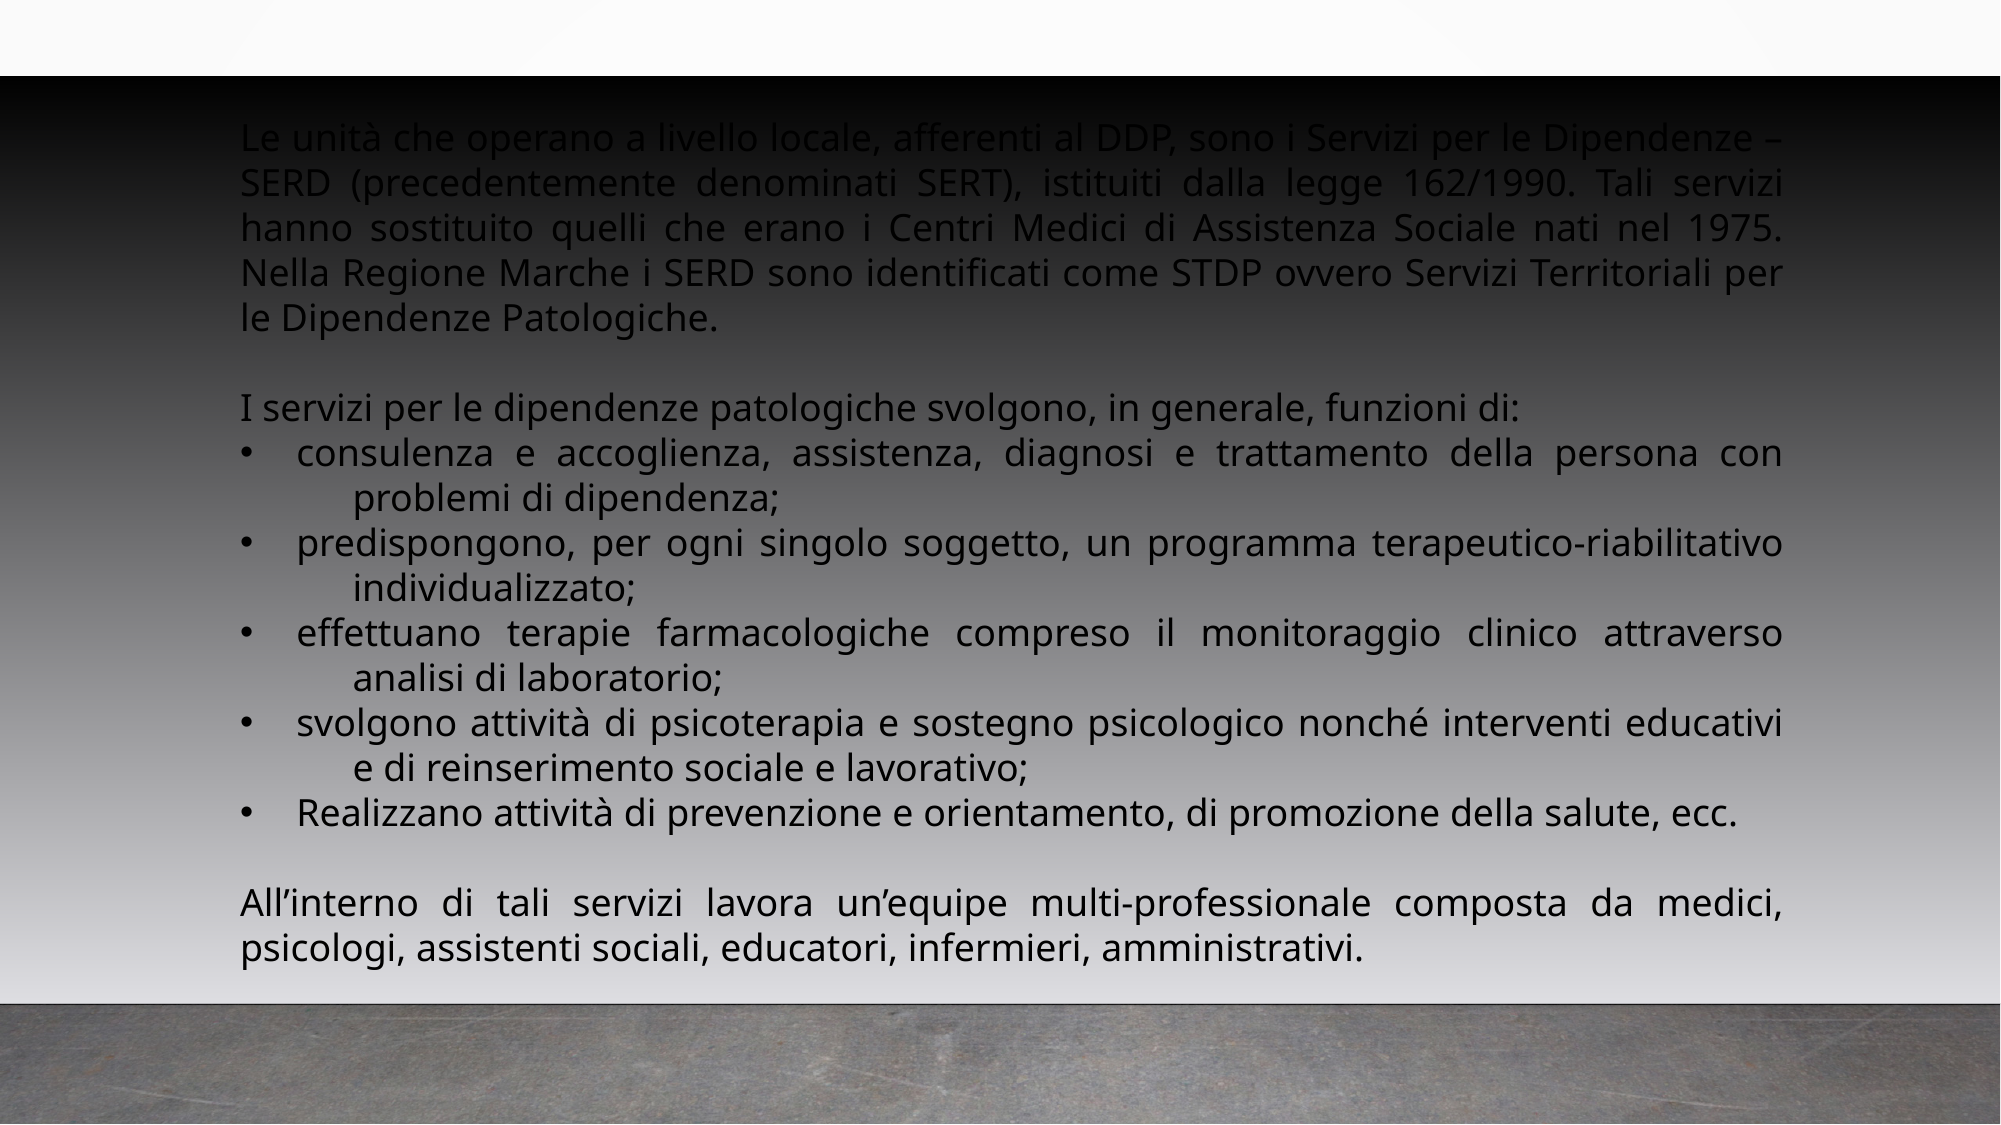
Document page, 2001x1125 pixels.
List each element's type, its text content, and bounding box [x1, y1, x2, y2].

text_box Le unità che operano a livello locale, afferenti al DDP, sono i Servizi per le Dipendenze – SERD (precedentemente denominati SERT), istituiti dalla legge 162/1990. Tali servizi hanno sostituito quelli che erano i Centri Medici di Assistenza Sociale nati nel 1975. Nella Regione Marche i SERD sono identificati come STDP ovvero Servizi Territoriali per le Dipendenze Patologiche. I servizi per le dipendenze patologiche svolgono, in generale, funzioni di: consulenza e accoglienza, assistenza, diagnosi e trattamento della persona con problemi di dipendenza; predispongono, per ogni singolo soggetto, un programma terapeutico-riabilitativo individualizzato; effettuano terapie farmacologiche compreso il monitoraggio clinico attraverso analisi di laboratorio; svolgono attività di psicoterapia e sostegno psicologico nonché interventi educativi e di reinserimento sociale e lavorativo; Realizzano attività di prevenzione e orientamento, di promozione della salute, ecc. All’interno di tali servizi lavora un’equipe multi-professionale composta da medici, psicologi, assistenti sociali, educatori, infermieri, amministrativi. [225, 106, 1801, 985]
